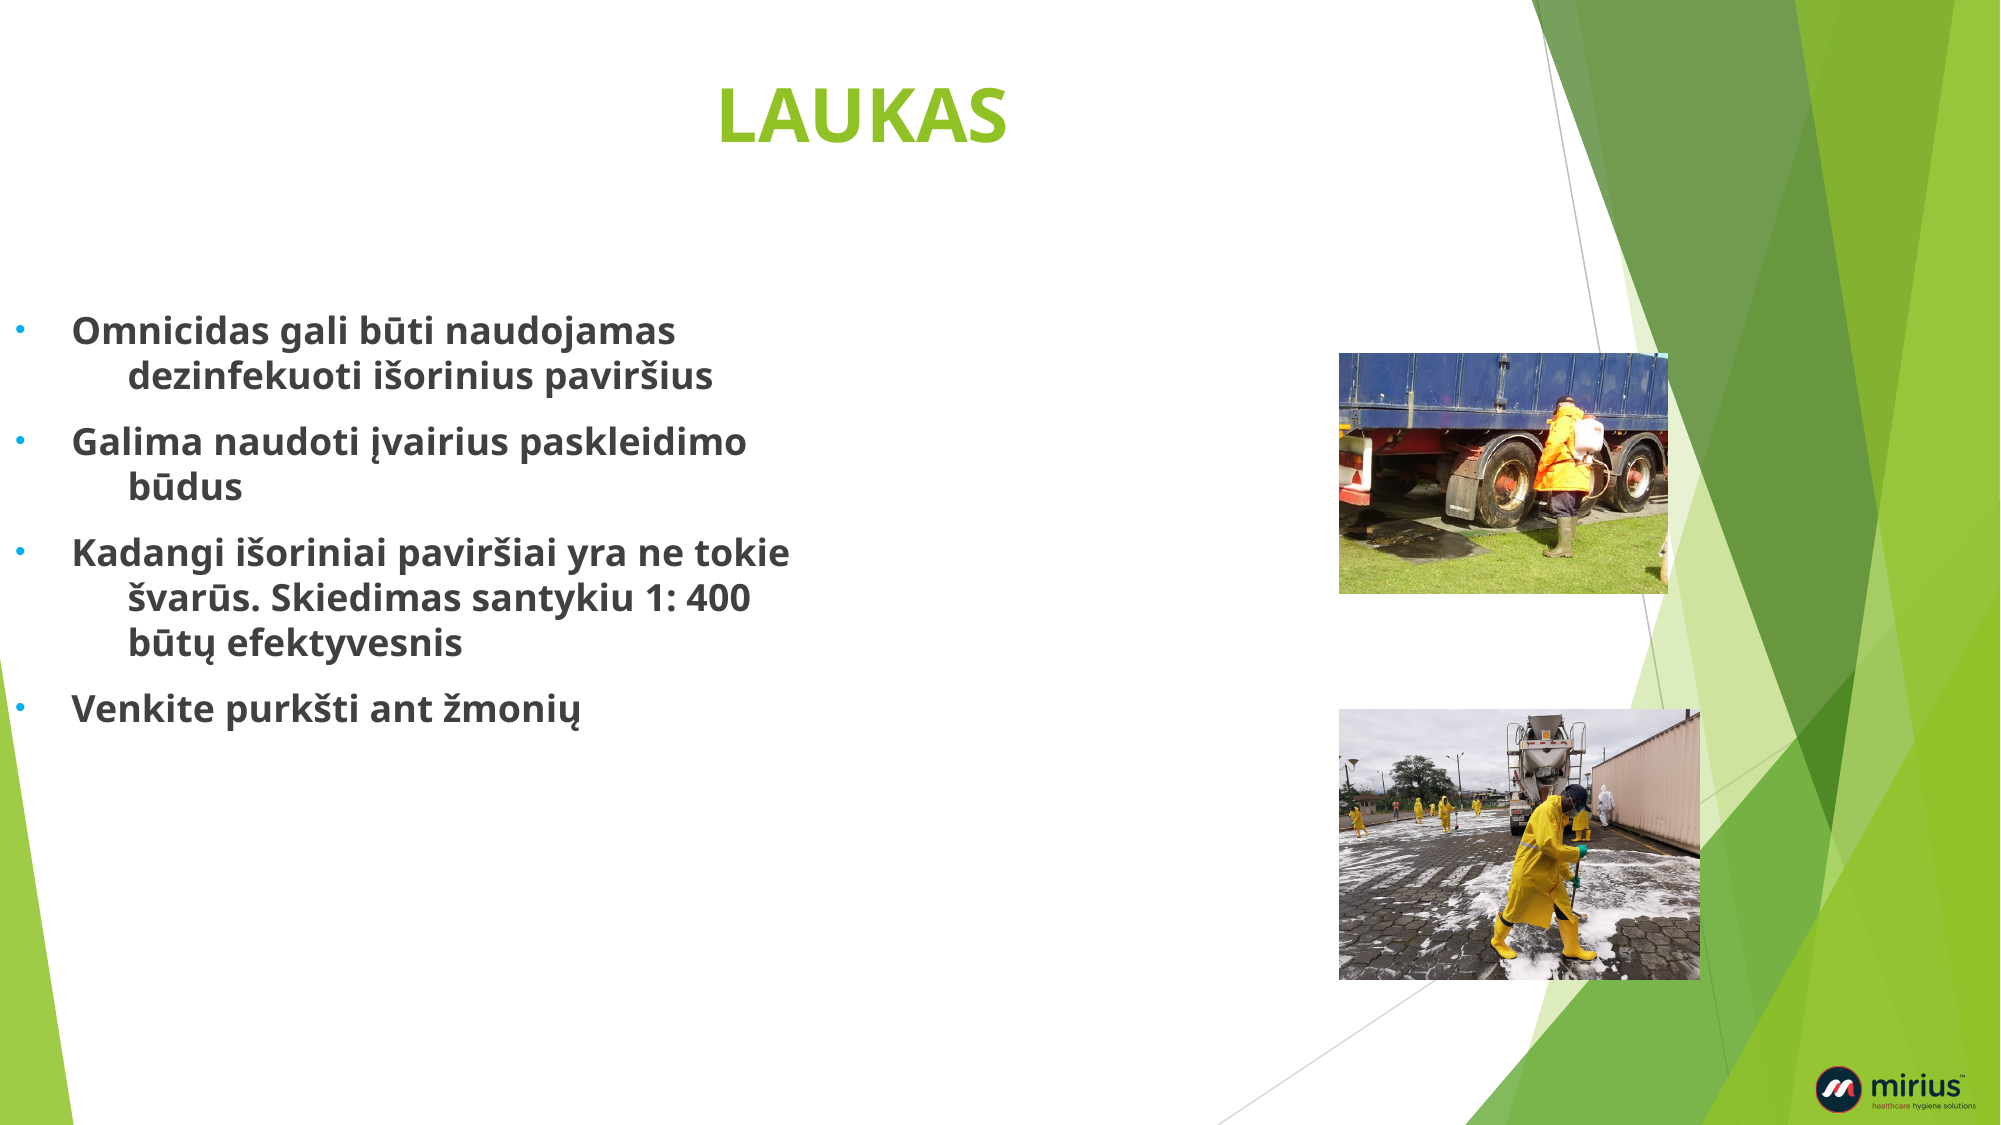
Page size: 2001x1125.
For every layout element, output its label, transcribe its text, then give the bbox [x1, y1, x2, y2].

picture [1813, 1065, 1978, 1114]
list Omnicidas gali būti naudojamas dezinfekuoti išorinius paviršius Galima naudoti įvairius paskleidimo būdus Kadangi išoriniai paviršiai yra ne tokie švarūs. Skiedimas santykiu 1: 400 būtų efektyvesnis Venkite purkšti ant žmonių [0, 299, 850, 1014]
picture [1339, 709, 1700, 980]
title LAUKAS [0, 59, 1726, 278]
picture [1339, 353, 1668, 594]
